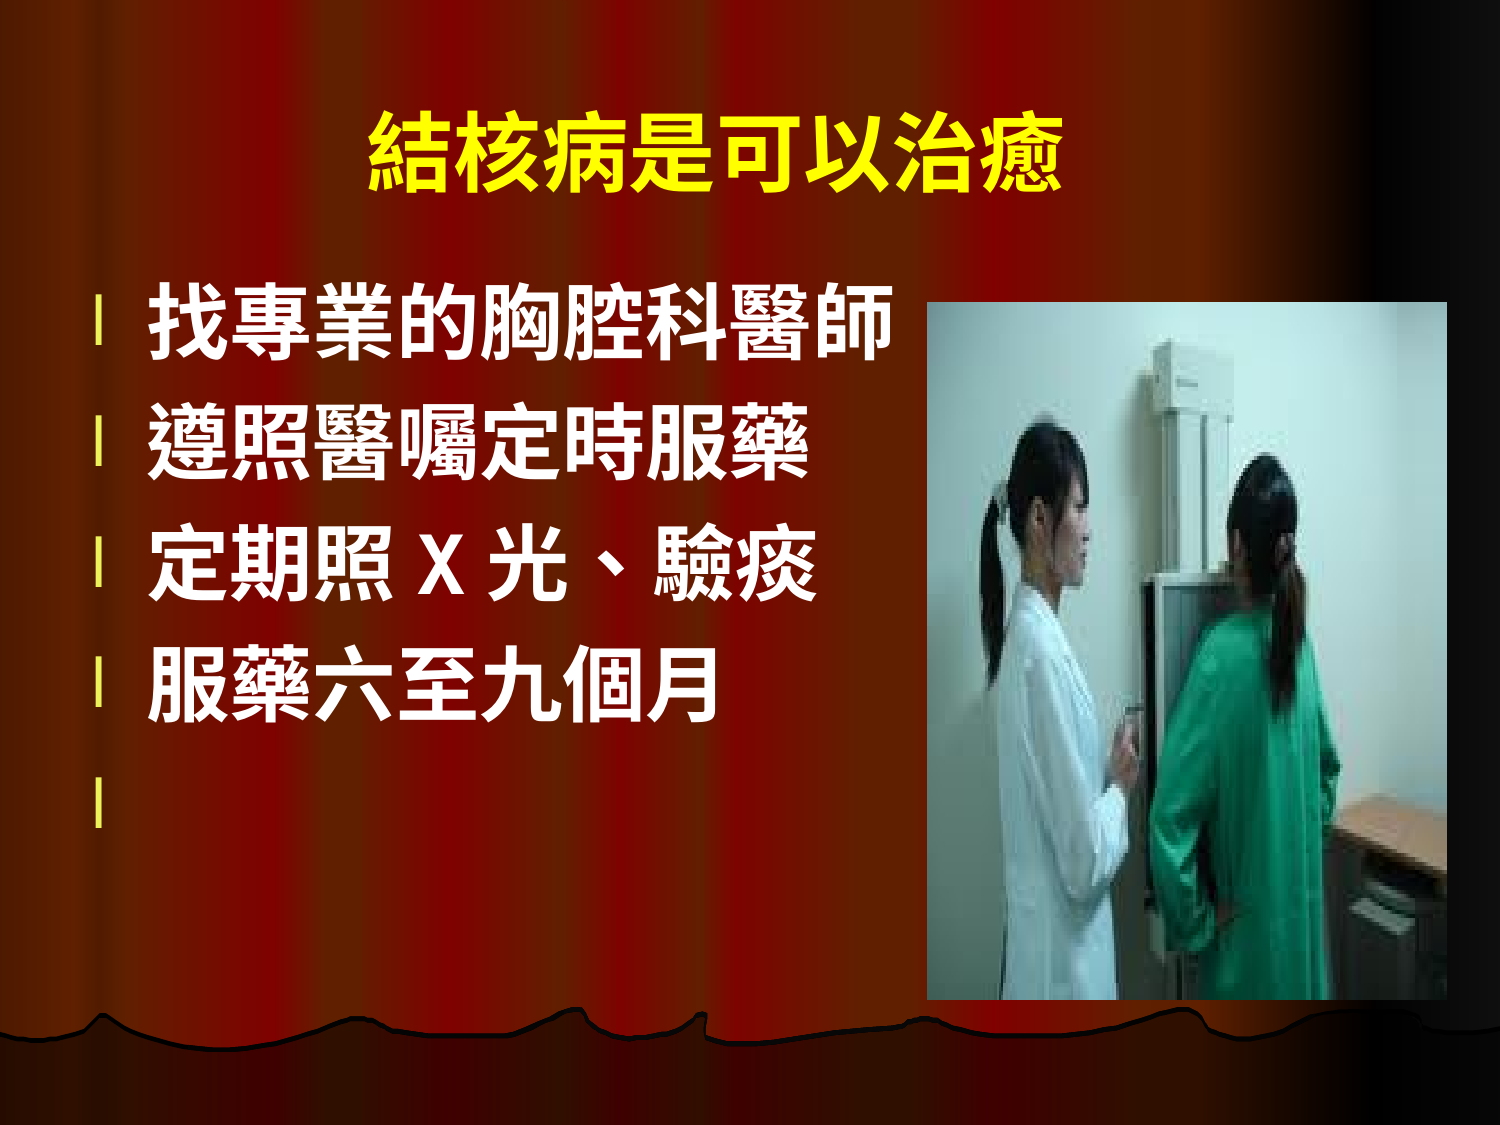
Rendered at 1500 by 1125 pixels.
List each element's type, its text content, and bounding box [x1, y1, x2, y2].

title 結核病是可以治癒 [41, 90, 1392, 278]
picture [927, 302, 1447, 1000]
list 找專業的胸腔科醫師 遵照醫囑定時服藥 定期照X光、驗痰 服藥六至九個月 [75, 262, 1188, 870]
